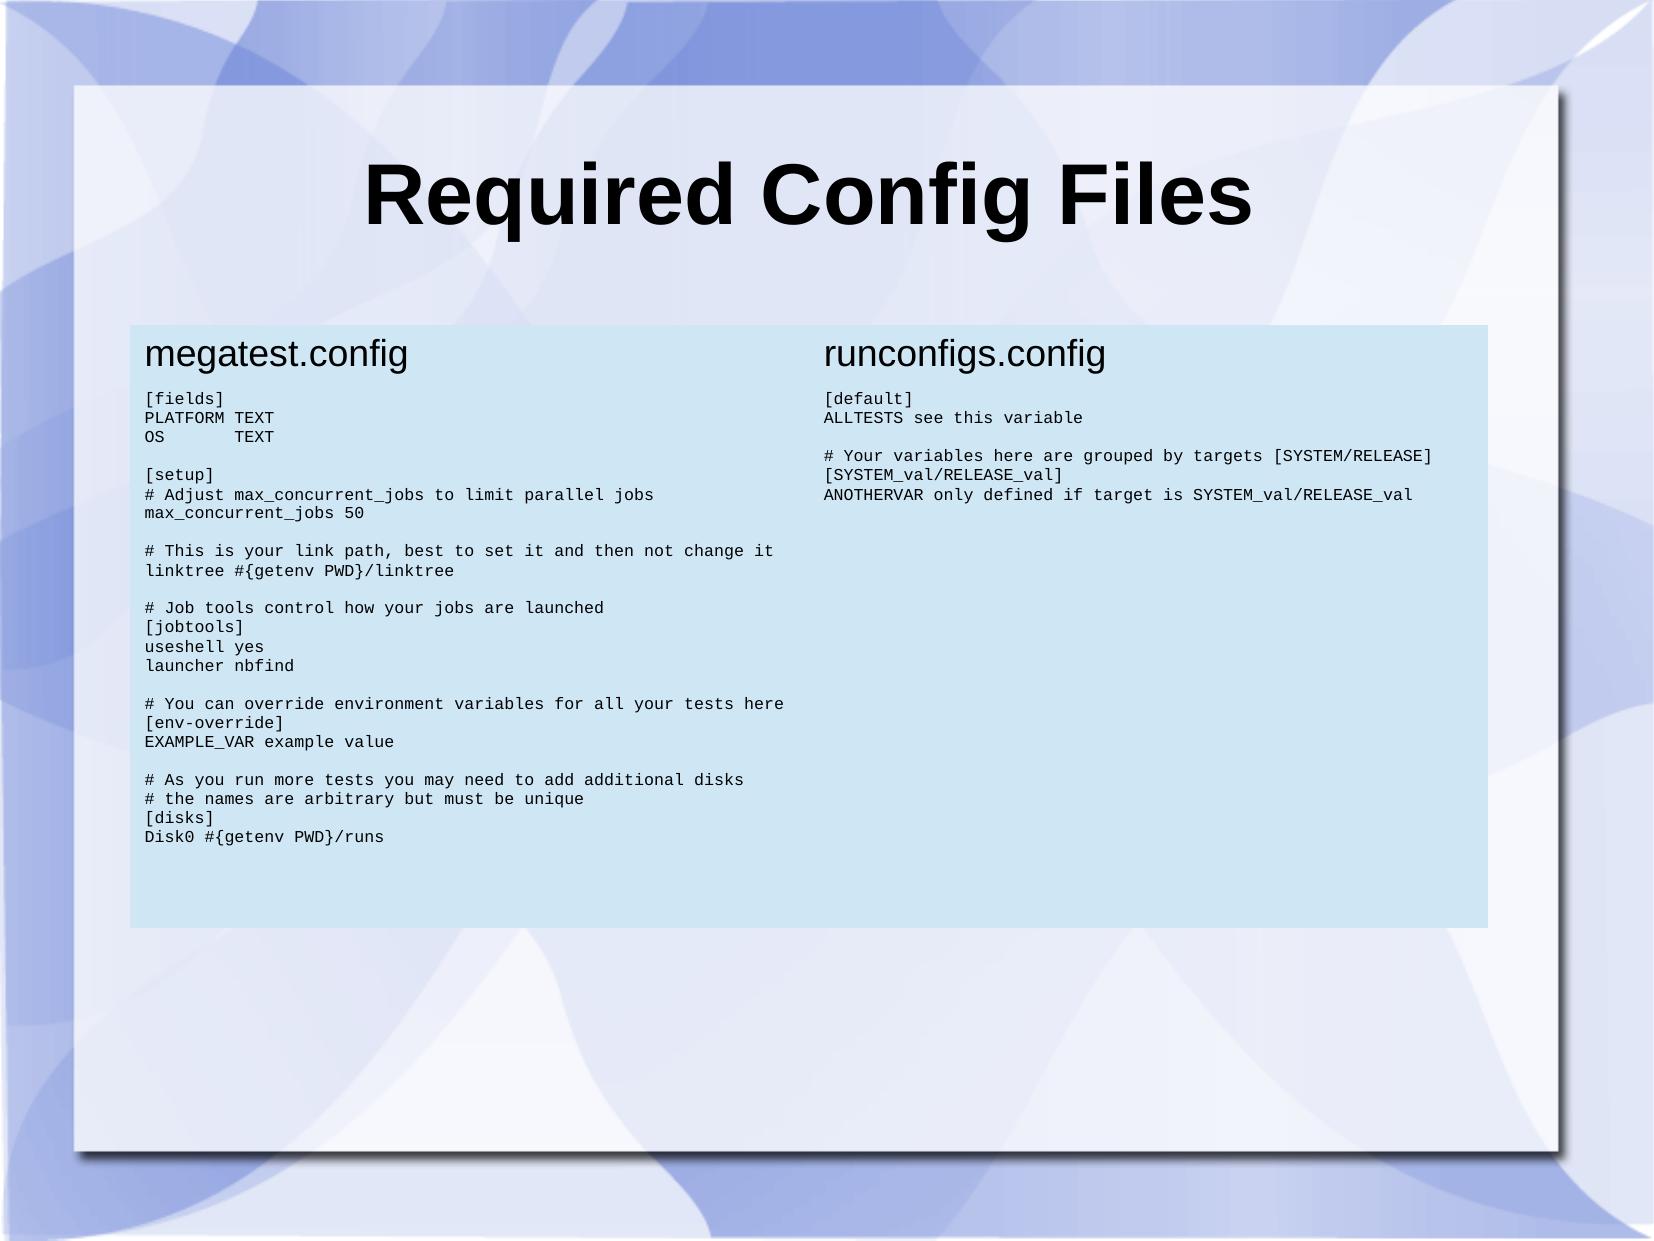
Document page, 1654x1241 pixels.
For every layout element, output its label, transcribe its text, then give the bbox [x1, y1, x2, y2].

table_cell [fields] PLATFORM TEXT OS TEXT [setup] # Adjust max_concurrent_jobs to limit parallel jobs max_concurrent_jobs 50 # This is your link path, best to set it and then not change it linktree #{getenv PWD}/linktree # Job tools control how your jobs are launched [jobtools] useshell yes launcher nbfind # You can override environment variables for all your tests here [env-override] EXAMPLE_VAR example value # As you run more tests you may need to add additional disks # the names are arbitrary but must be unique [disks] Disk0 #{getenv PWD}/runs [130, 383, 809, 928]
table_header megatest.config [130, 325, 809, 383]
picture [0, 0, 1654, 1241]
table_cell [default] ALLTESTS see this variable # Your variables here are grouped by targets [SYSTEM/RELEASE] [SYSTEM_val/RELEASE_val] ANOTHERVAR only defined if target is SYSTEM_val/RELEASE_val [809, 383, 1488, 656]
table_cell [809, 656, 1488, 928]
table_header runconfigs.config [809, 325, 1488, 383]
title Required Config Files [82, 90, 1536, 298]
